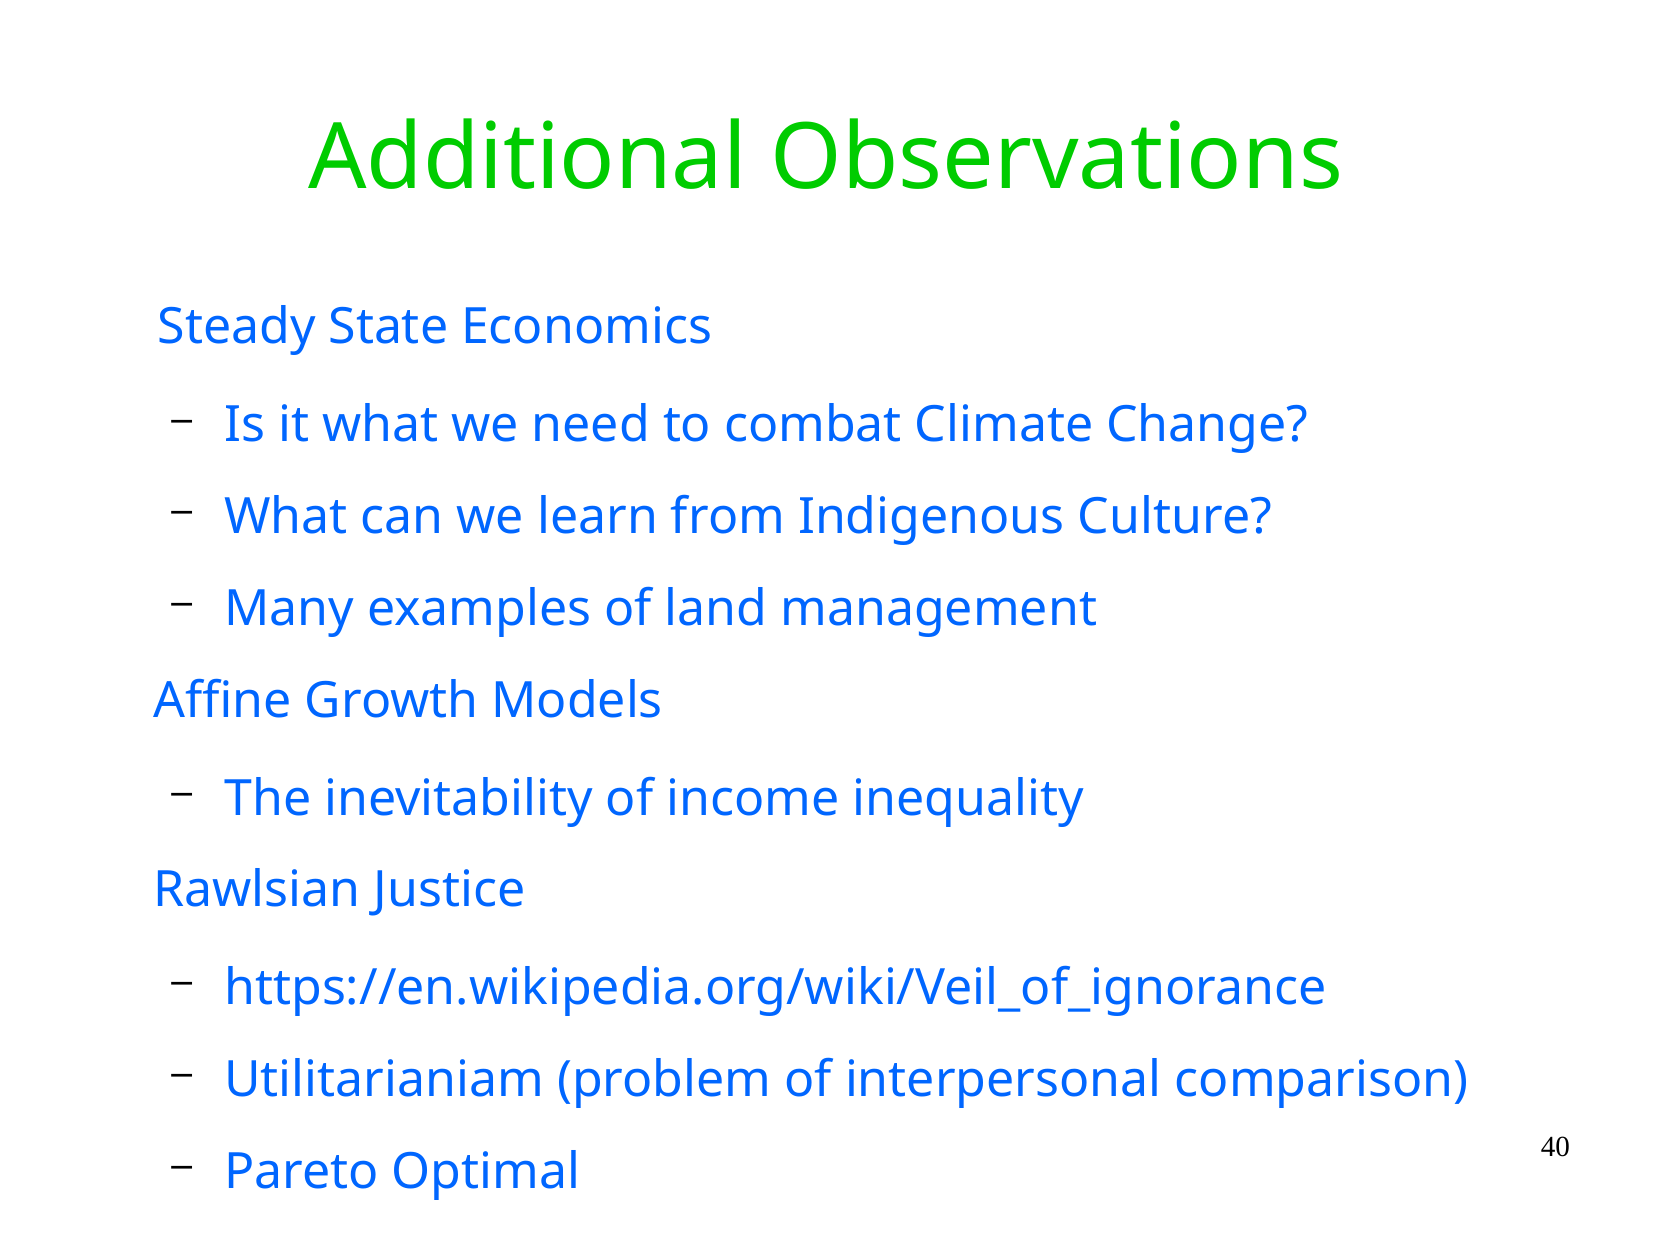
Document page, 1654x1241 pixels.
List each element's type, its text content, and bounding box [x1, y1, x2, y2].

list Steady State Economics Is it what we need to combat Climate Change? What can we learn from Indigenous Culture? Many examples of land management Affine Growth Models The inevitability of income inequality Rawlsian Justice https://en.wikipedia.org/wiki/Veil_of_ignorance Utilitarianiam (problem of interpersonal comparison) Pareto Optimal [82, 290, 1571, 1112]
title Additional Observations [82, 49, 1571, 257]
